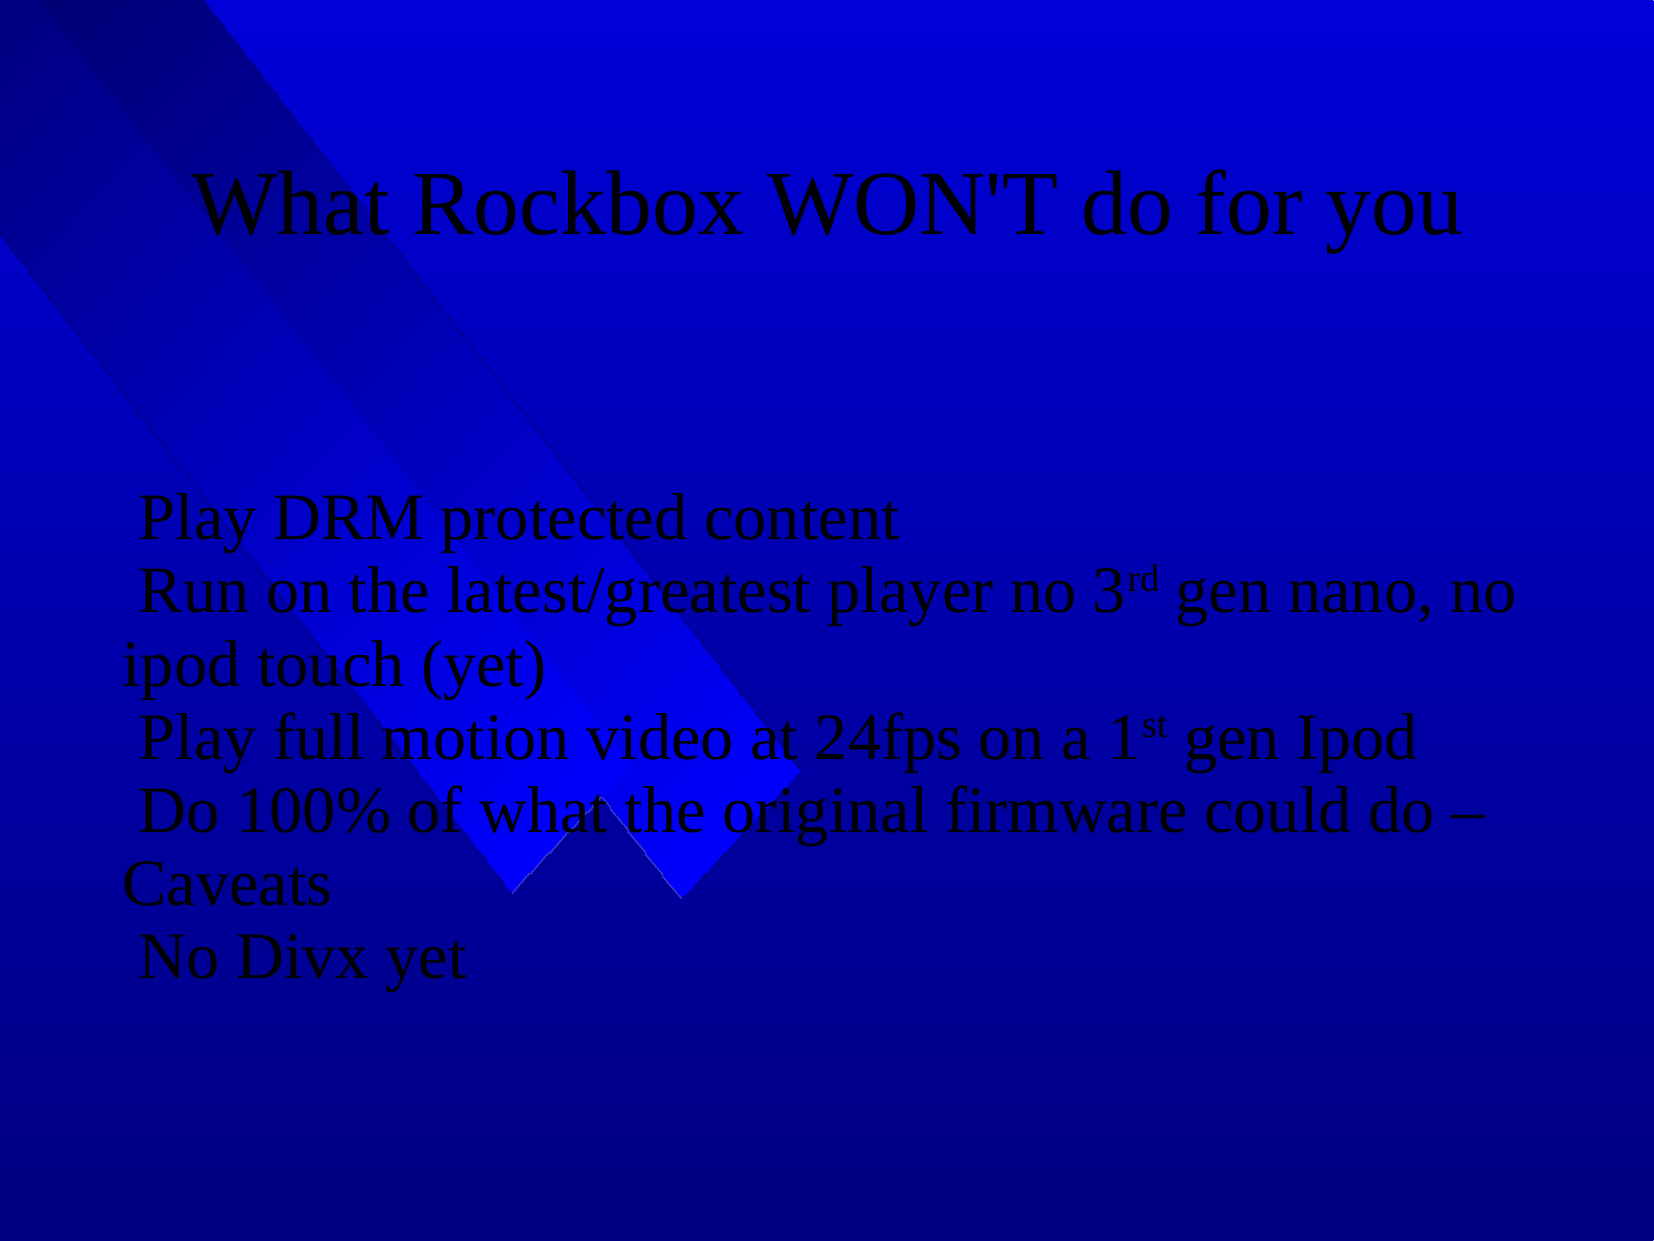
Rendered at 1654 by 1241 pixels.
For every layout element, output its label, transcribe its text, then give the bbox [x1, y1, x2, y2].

title What Rockbox WON'T do for you [122, 99, 1535, 307]
subtitle Play DRM protected content Run on the latest/greatest player no 3rd gen nano, no ipod touch (yet) Play full motion video at 24fps on a 1st gen Ipod Do 100% of what the original firmware could do – Caveats No Divx yet [122, 346, 1535, 1128]
